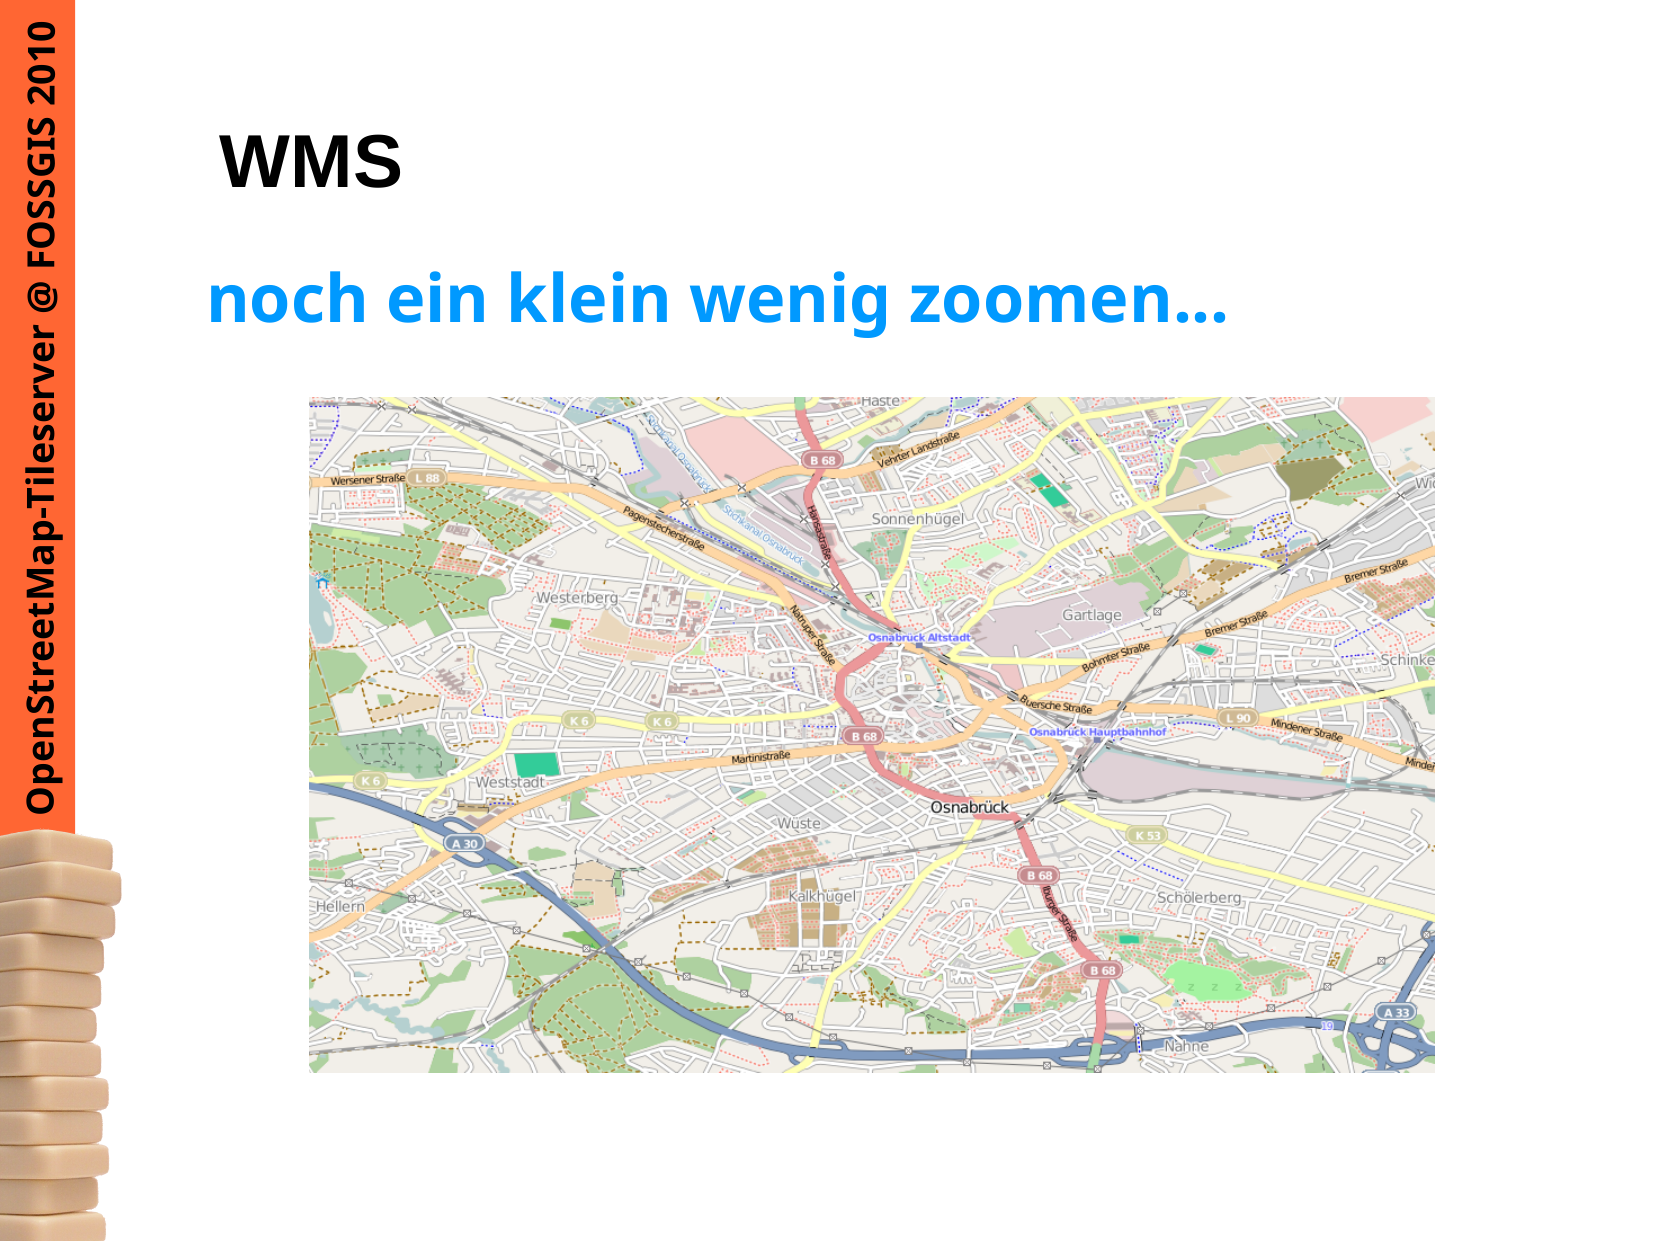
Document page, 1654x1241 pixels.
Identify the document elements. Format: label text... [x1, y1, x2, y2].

text_box noch ein klein wenig zoomen... [191, 243, 1578, 447]
picture [309, 446, 1435, 1073]
text_box WMS [205, 112, 1501, 212]
picture [0, 816, 133, 1241]
